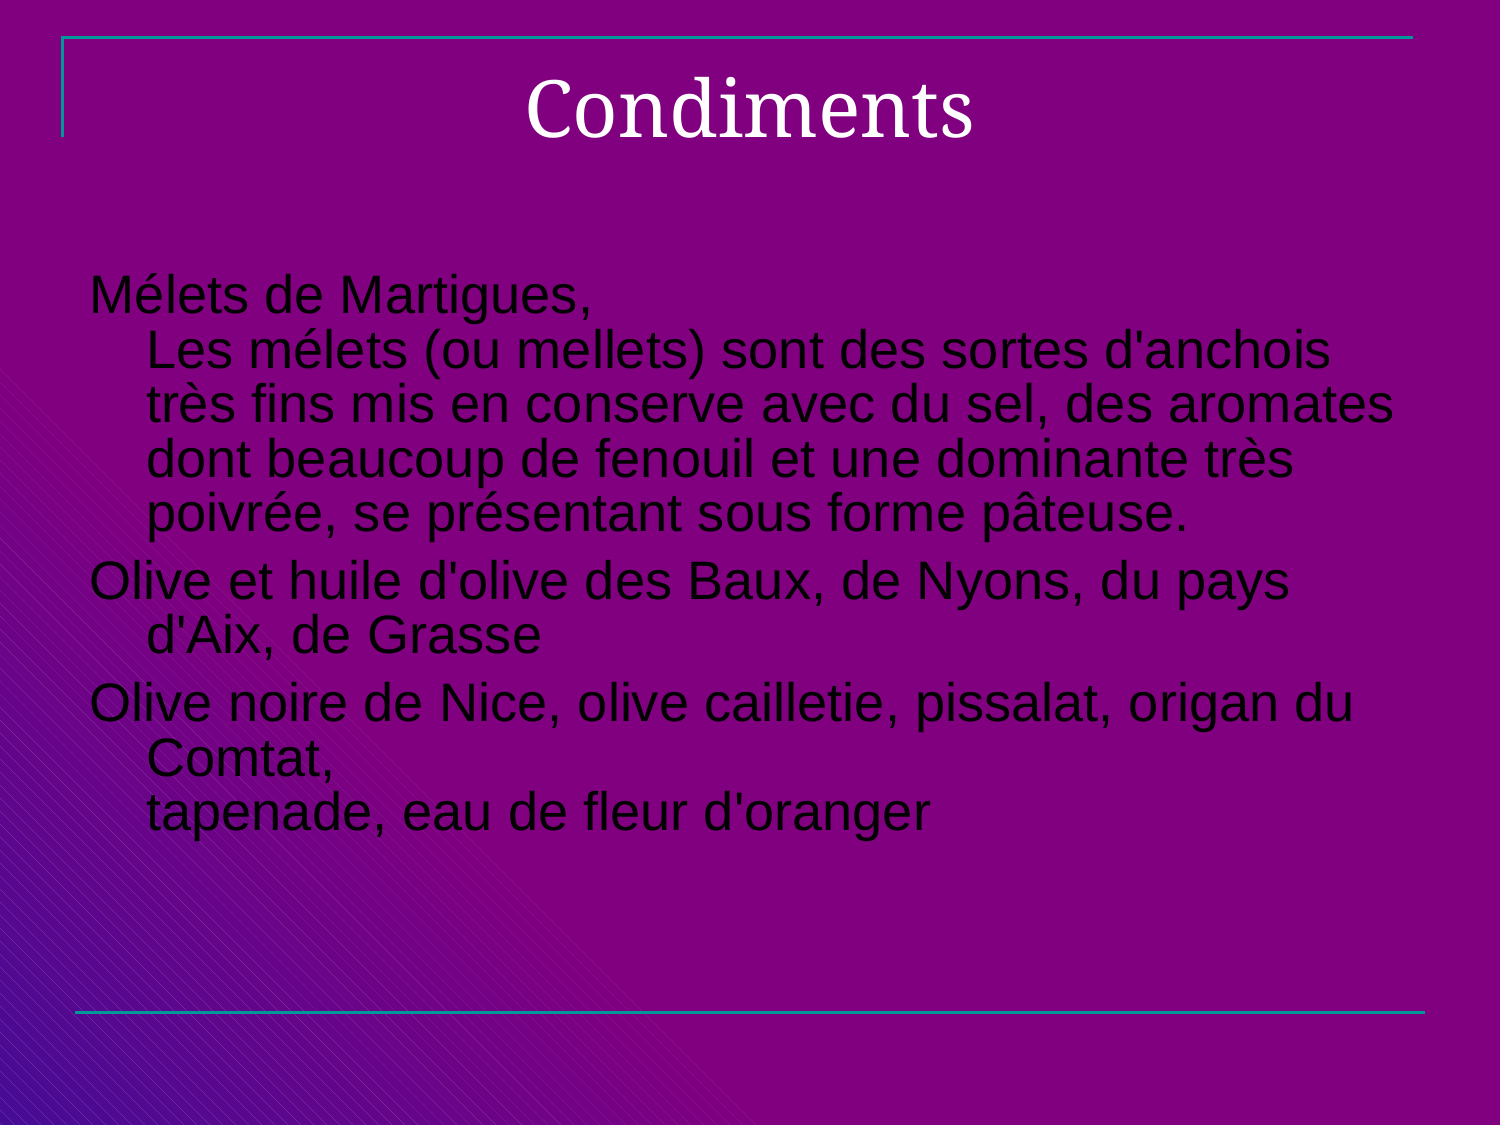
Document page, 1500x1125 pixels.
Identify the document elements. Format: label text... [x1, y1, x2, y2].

title Condiments [75, 45, 1426, 252]
list Mélets de Martigues, Les mélets (ou mellets) sont des sortes d'anchois très fins mis en conserve avec du sel, des aromates dont beaucoup de fenouil et une dominante très poivrée, se présentant sous forme pâteuse. Olive et huile d'olive des Baux, de Nyons, du pays d'Aix, de Grasse Olive noire de Nice, olive cailletie, pissalat, origan du Comtat, tapenade, eau de fleur d'oranger [75, 262, 1426, 1006]
